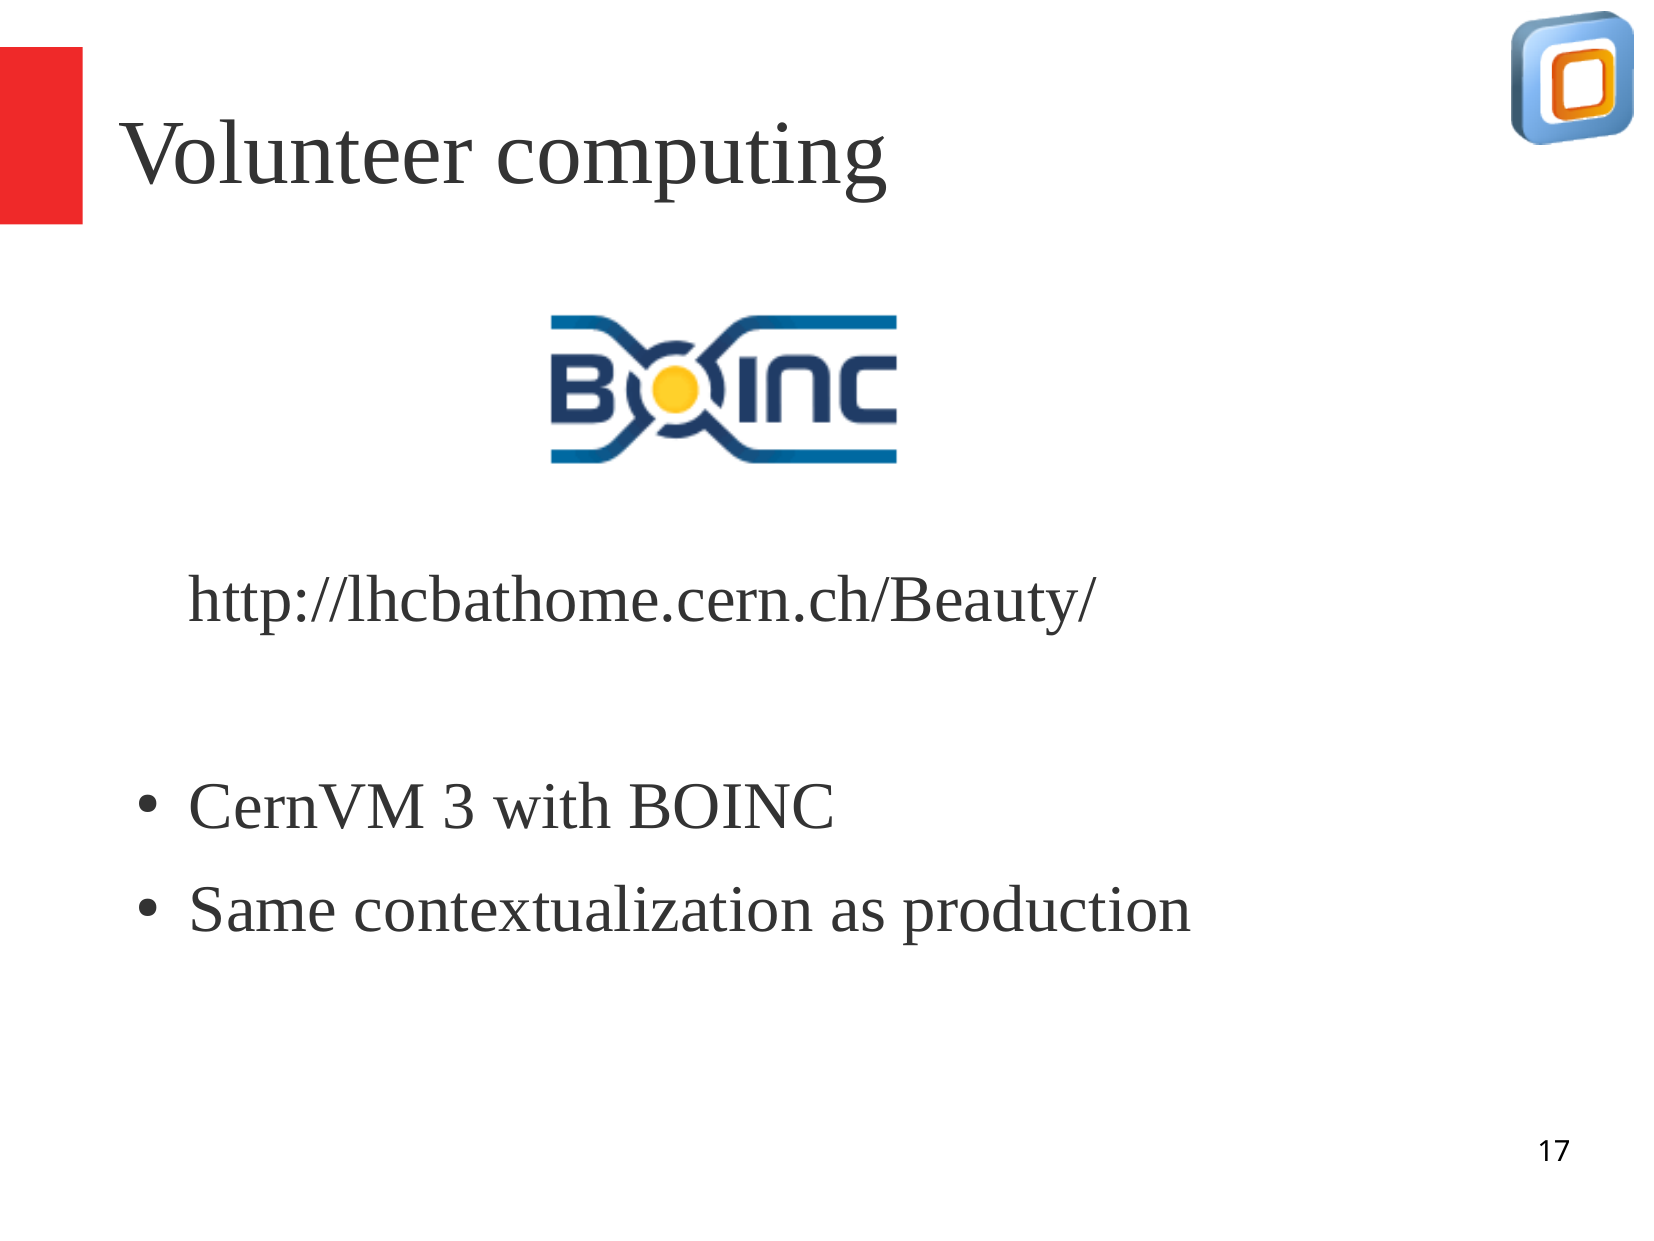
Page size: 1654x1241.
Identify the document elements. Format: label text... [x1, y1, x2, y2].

title Volunteer computing [118, 49, 1571, 257]
list http://lhcbathome.cern.ch/Beauty/ CernVM 3 with BOINC Same contextualization as production [118, 354, 1536, 1074]
picture [1511, 11, 1634, 145]
picture [543, 307, 906, 473]
